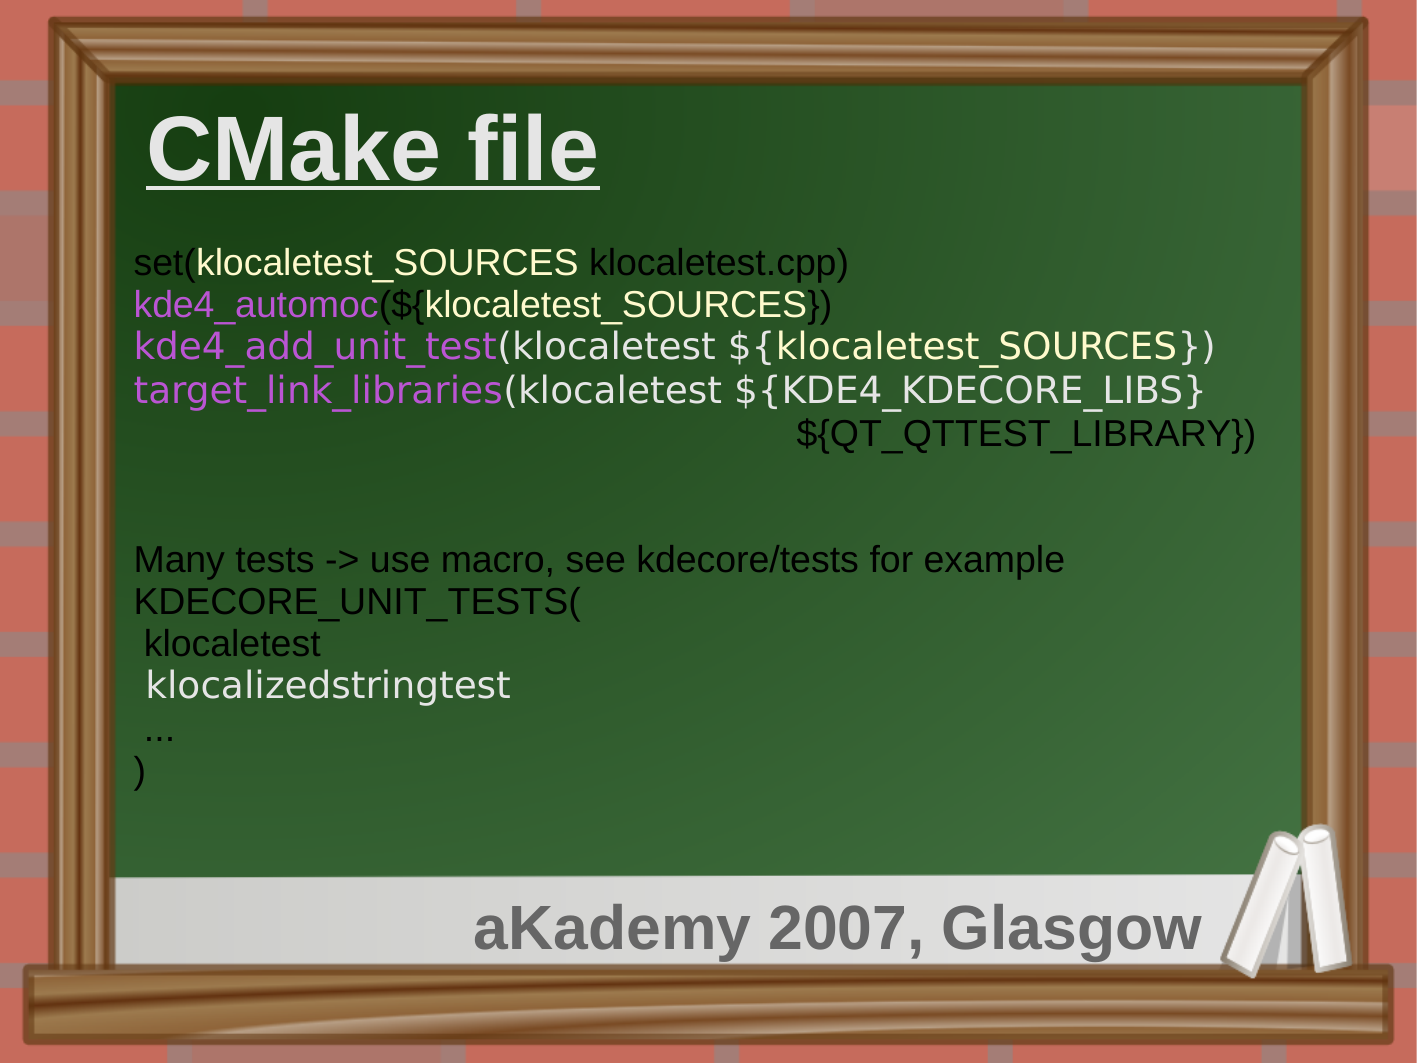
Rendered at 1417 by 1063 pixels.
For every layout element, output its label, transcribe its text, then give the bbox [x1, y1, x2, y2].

text_box set(klocaletest_SOURCES klocaletest.cpp) kde4_automoc(${klocaletest_SOURCES}) kde4_add_unit_test(klocaletest ${klocaletest_SOURCES}) target_link_libraries(klocaletest ${KDE4_KDECORE_LIBS} ${QT_QTTEST_LIBRARY}) Many tests -> use macro, see kdecore/tests for example KDECORE_UNIT_TESTS( klocaletest klocalizedstringtest ... ) [118, 233, 1272, 877]
text_box CMake file [131, 90, 1313, 206]
picture [0, 0, 1417, 1063]
